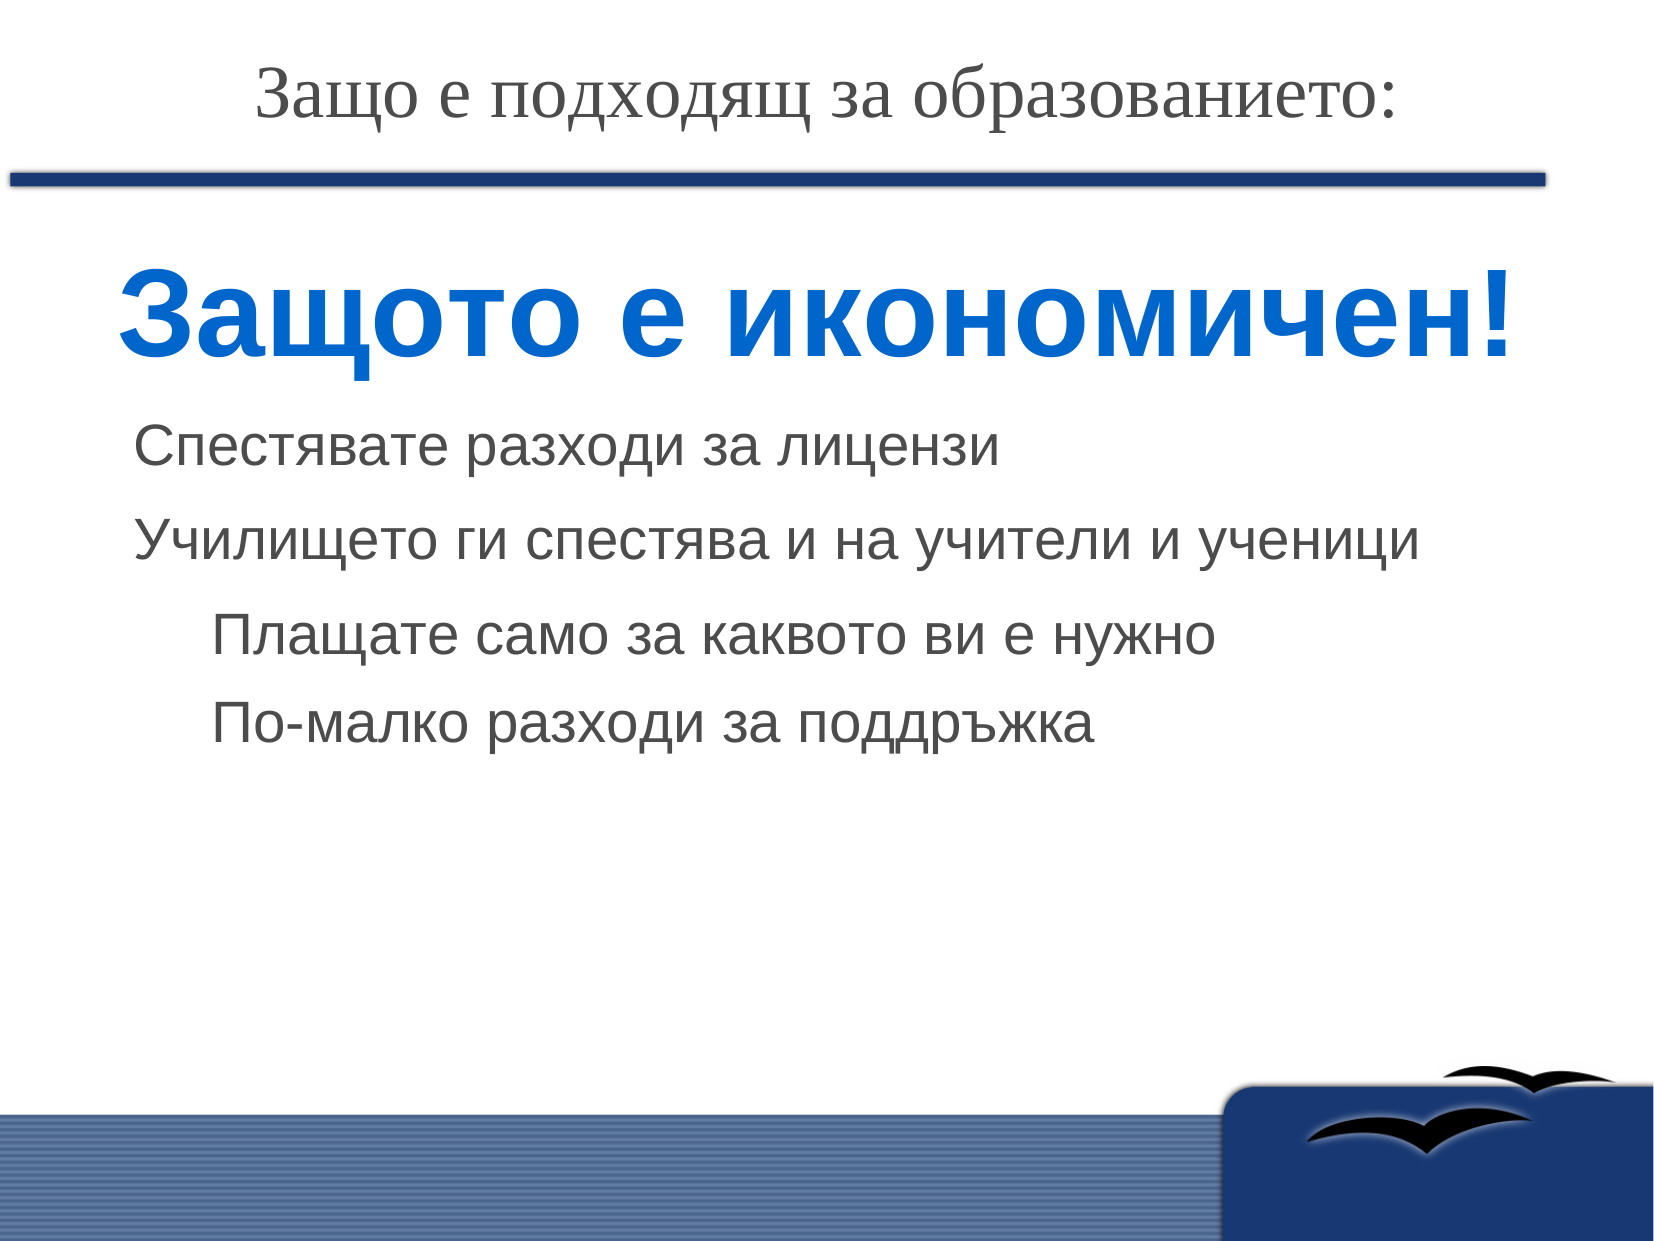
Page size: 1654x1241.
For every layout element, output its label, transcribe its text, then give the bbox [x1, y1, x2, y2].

list Защото е икономичен! Спестявате разходи за лицензи Училището ги спестява и на учители и ученици Плащате само за каквото ви е нужно По-малко разходи за поддръжка [117, 243, 1530, 1026]
picture [0, 0, 1654, 1241]
title Защо е подходящ за образованието: [121, 20, 1534, 164]
